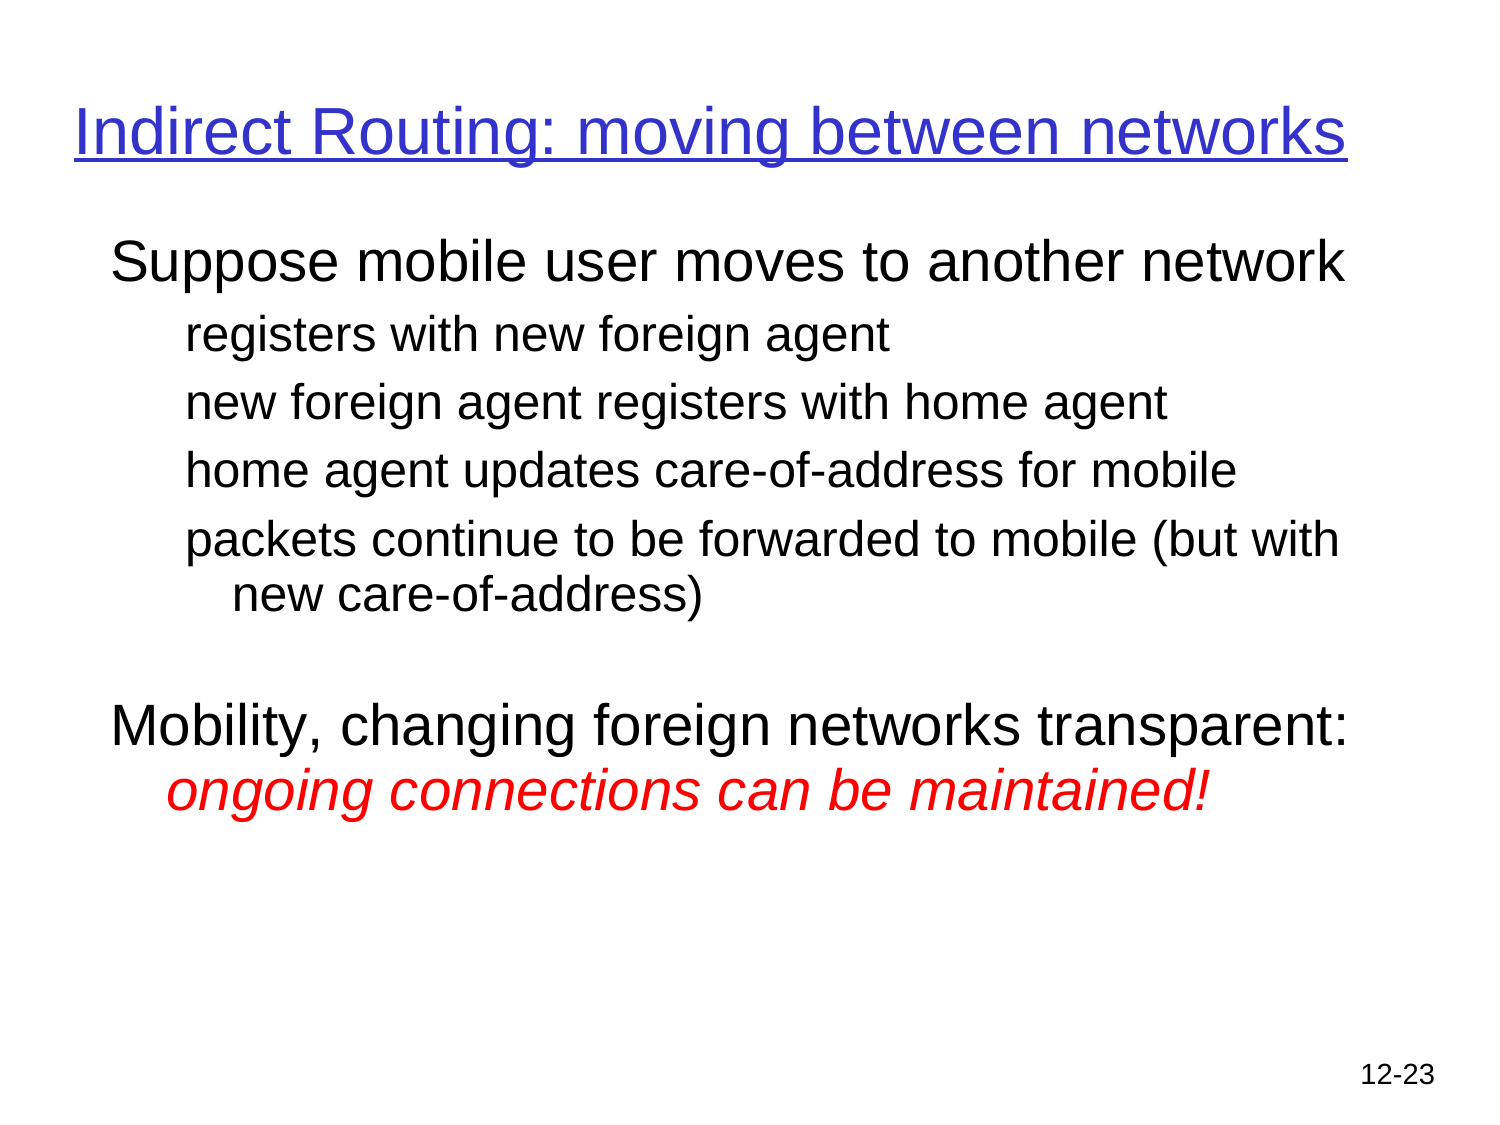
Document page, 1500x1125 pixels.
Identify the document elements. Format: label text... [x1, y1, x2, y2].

list Suppose mobile user moves to another network registers with new foreign agent new foreign agent registers with home agent home agent updates care-of-address for mobile packets continue to be forwarded to mobile (but with new care-of-address) Mobility, changing foreign networks transparent: ongoing connections can be maintained! [95, 221, 1423, 984]
title Indirect Routing: moving between networks [59, 37, 1464, 225]
